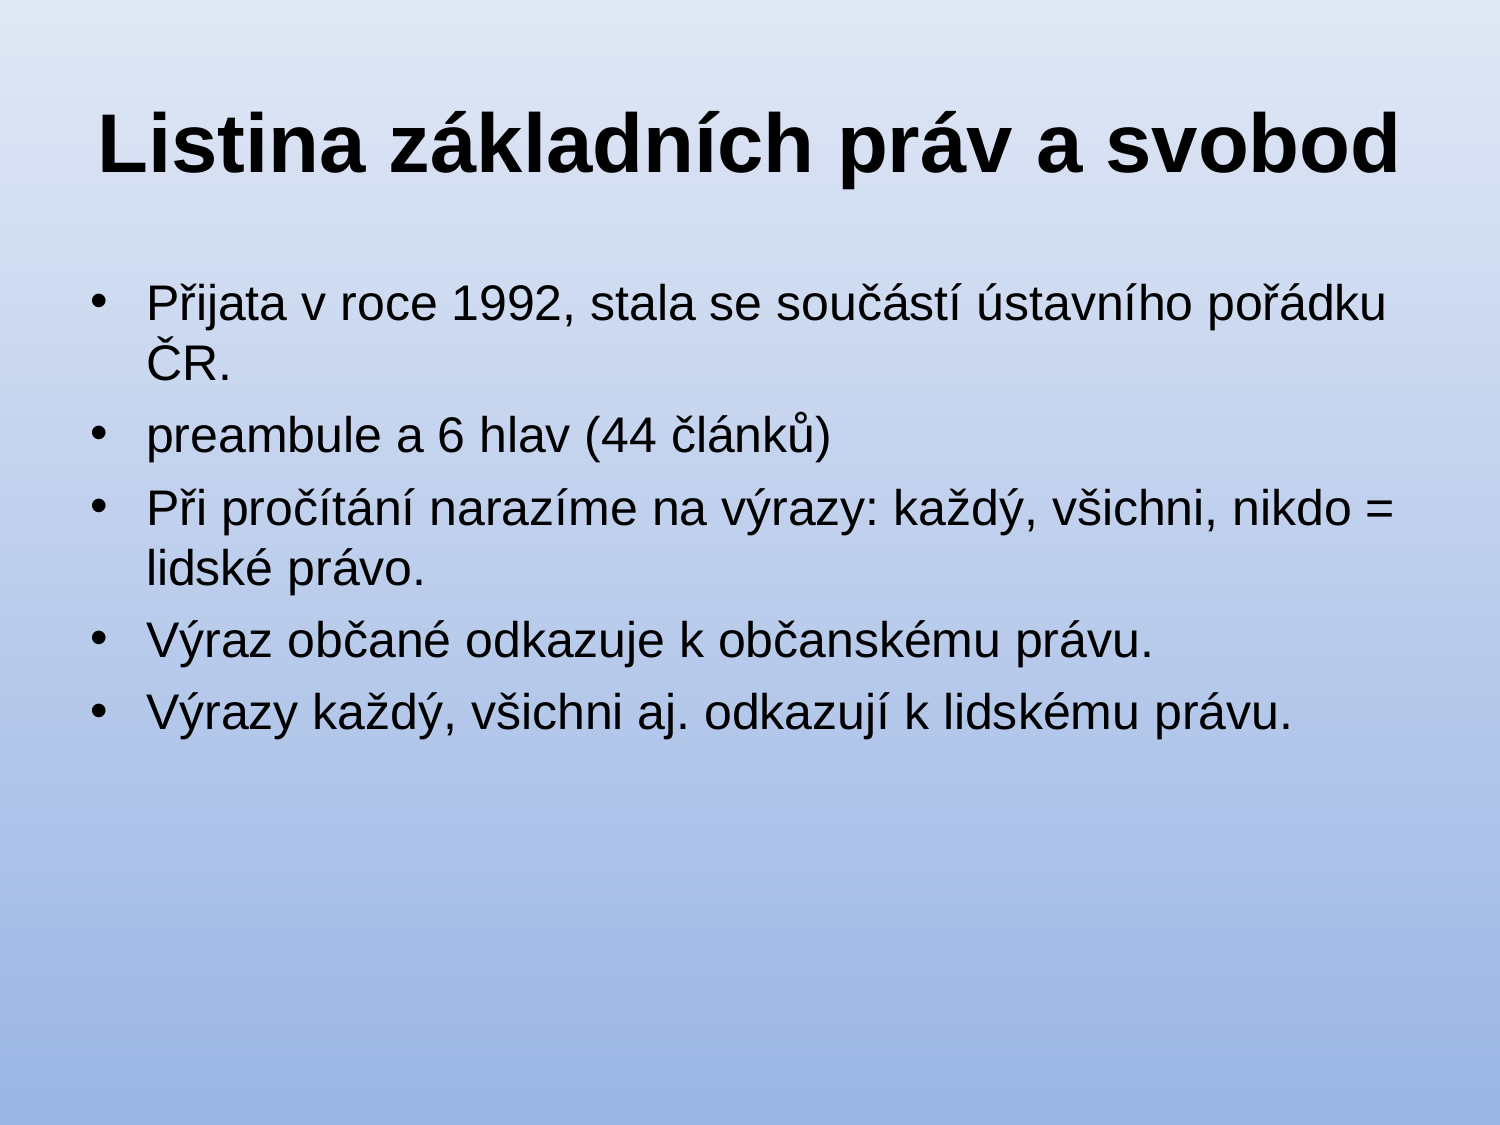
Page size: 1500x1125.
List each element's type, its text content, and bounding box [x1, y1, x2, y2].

list Přijata v roce 1992, stala se součástí ústavního pořádku ČR. preambule a 6 hlav (44 článků) Při pročítání narazíme na výrazy: každý, všichni, nikdo = lidské právo. Výraz občané odkazuje k občanskému právu. Výrazy každý, všichni aj. odkazují k lidskému právu. [75, 262, 1426, 1006]
title Listina základních práv a svobod [75, 45, 1426, 233]
